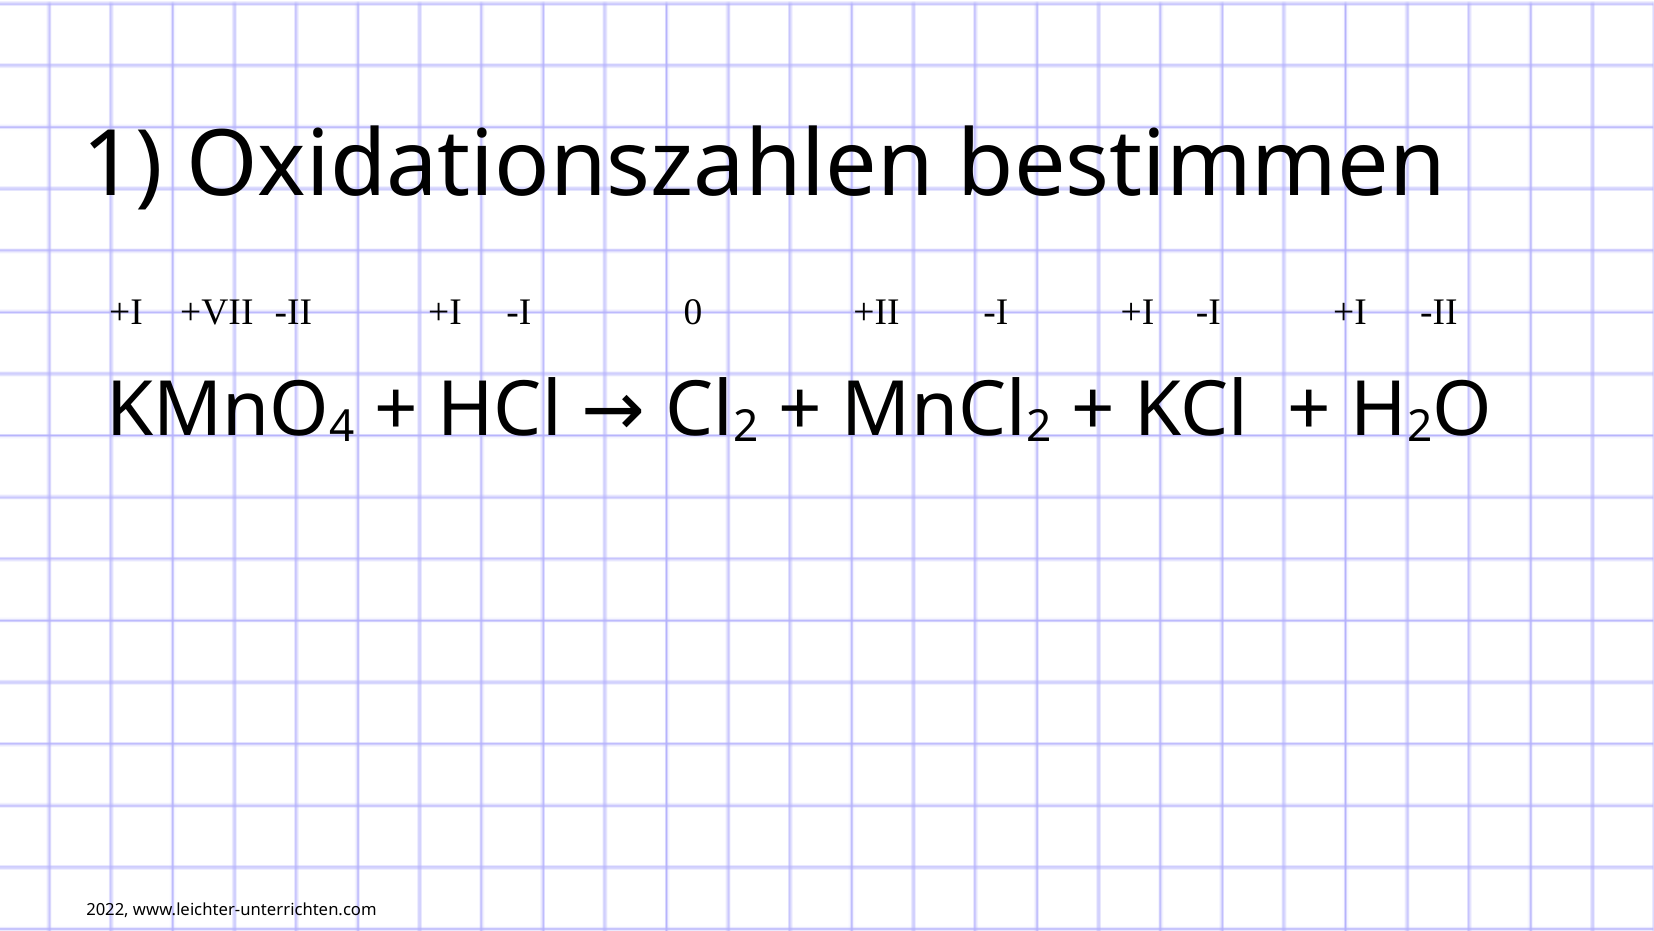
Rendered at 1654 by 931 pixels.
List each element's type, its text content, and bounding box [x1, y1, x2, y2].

title 1) Oxidationszahlen bestimmen [82, 82, 1571, 238]
list KMnO4 + HCl → Cl2 + MnCl2 + KCl + H2O [106, 354, 1619, 485]
text_box +I [1105, 283, 1170, 352]
text_box -I [1181, 283, 1245, 352]
text_box -I [491, 283, 556, 352]
text_box +I [94, 283, 158, 352]
text_box +II [838, 283, 922, 355]
text_box +I [413, 283, 477, 352]
picture [0, 0, 1654, 931]
text_box 0 [668, 283, 733, 352]
text_box +VII [165, 283, 272, 343]
text_box -II [1405, 283, 1489, 355]
text_box -II [259, 283, 343, 355]
text_box +I [1318, 283, 1382, 352]
text_box -I [968, 283, 1032, 352]
